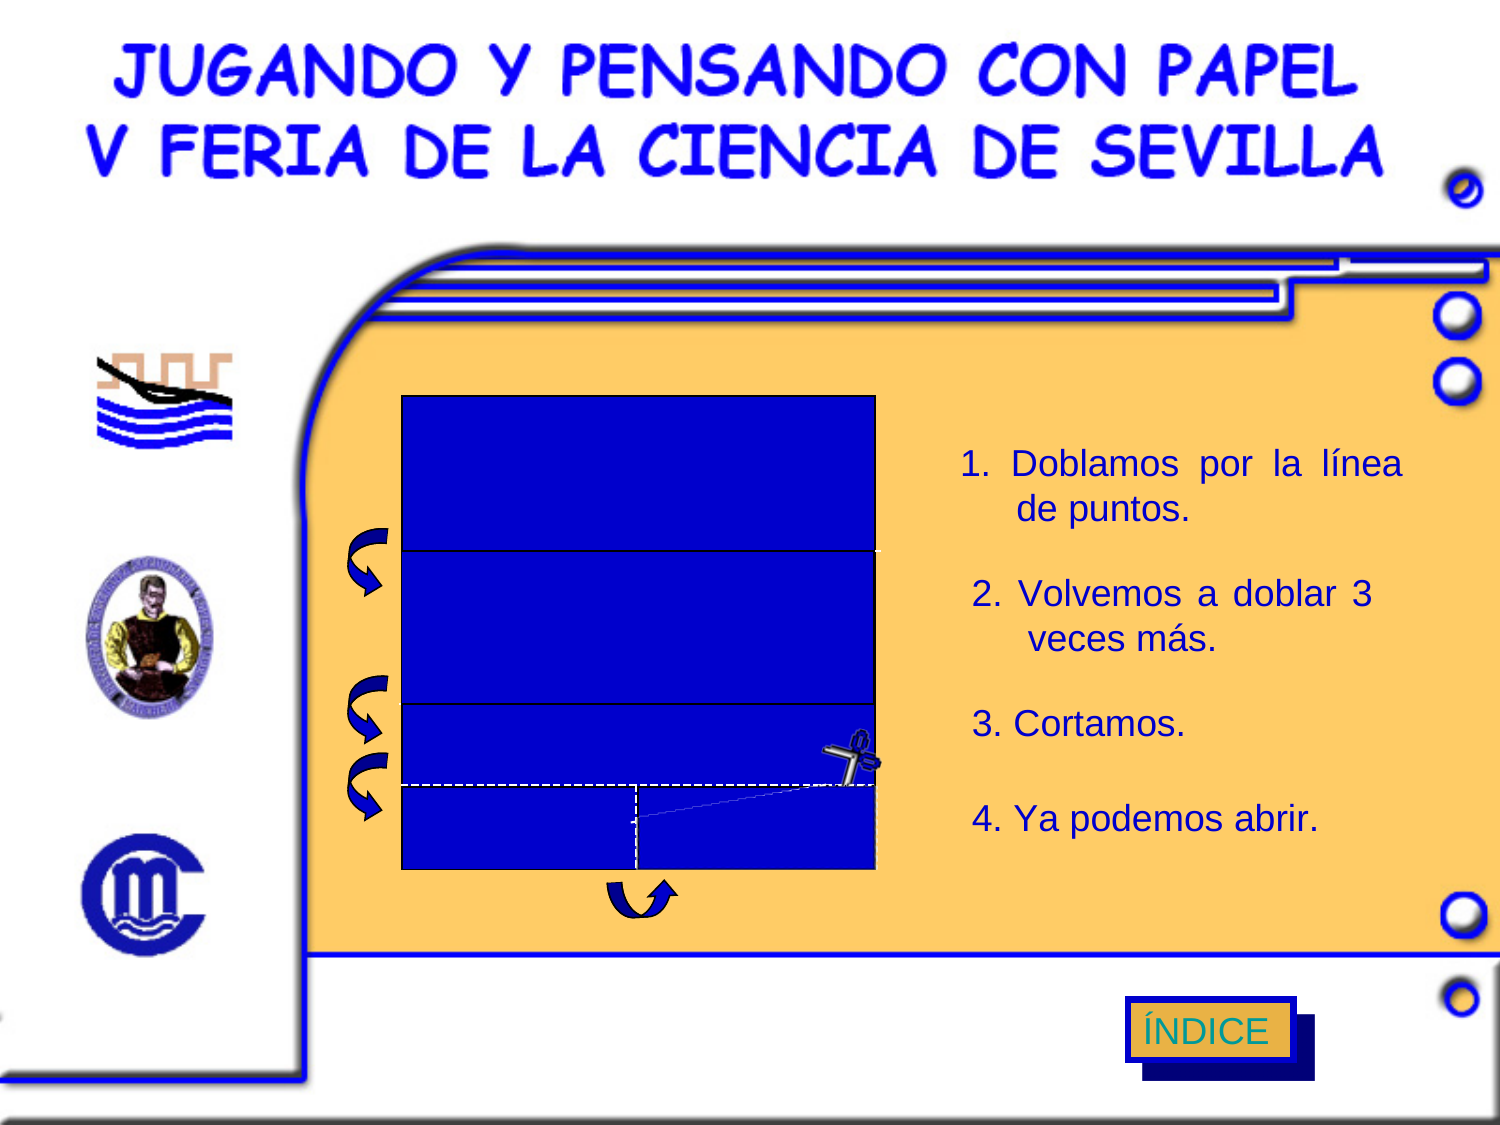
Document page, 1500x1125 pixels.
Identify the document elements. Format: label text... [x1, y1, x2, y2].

picture [0, 0, 1500, 1125]
text_box 2. Volvemos a doblar 3 veces más. [956, 561, 1388, 668]
text_box ÍNDICE [1128, 999, 1294, 1060]
text_box 1. Doblamos por la línea de puntos. [945, 431, 1418, 538]
text_box [348, 676, 388, 744]
text_box [348, 753, 388, 821]
text_box 4. Ya podemos abrir. [957, 786, 1359, 847]
text_box [607, 882, 667, 918]
text_box [401, 396, 875, 870]
text_box 3. Cortamos. [957, 691, 1253, 753]
text_box [348, 528, 388, 596]
